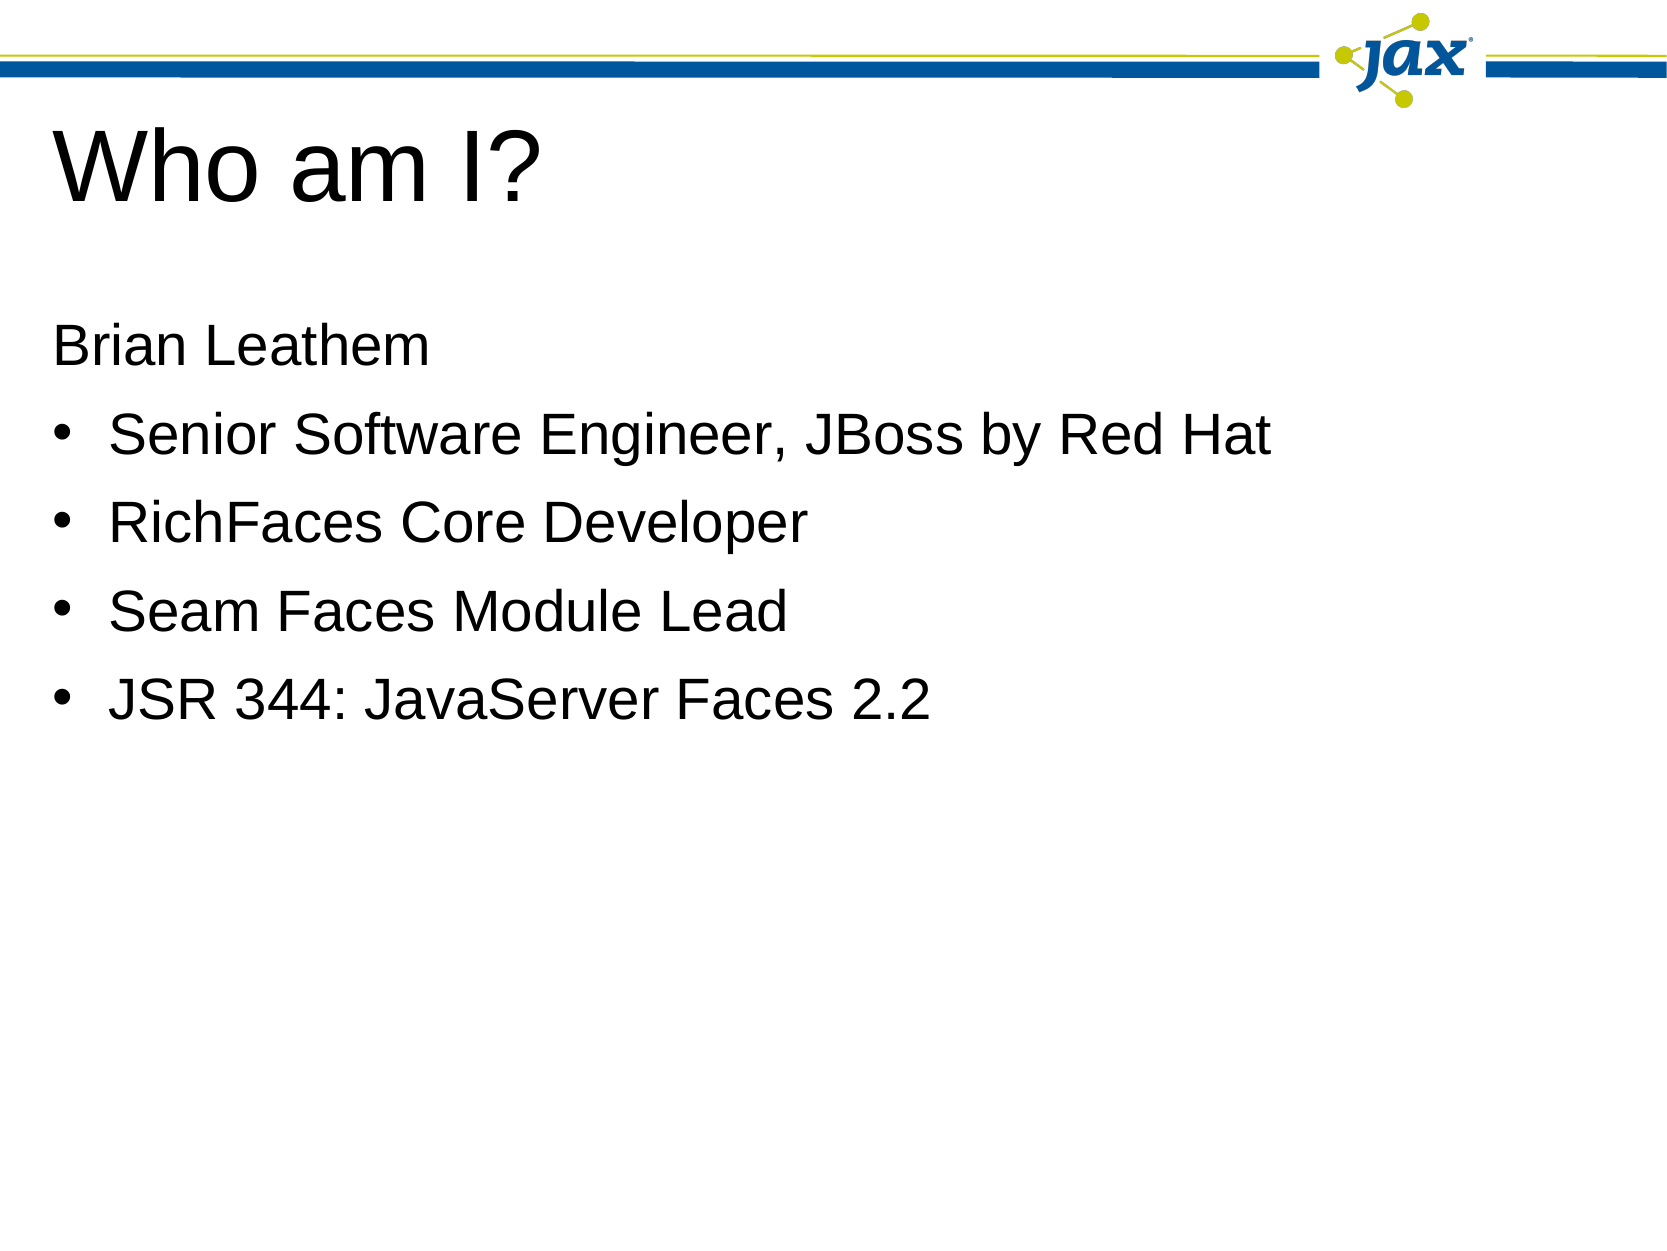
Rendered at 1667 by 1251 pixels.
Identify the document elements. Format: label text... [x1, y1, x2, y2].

picture [1335, 13, 1473, 91]
title Who am I? [37, 91, 1651, 230]
list Brian Leathem Senior Software Engineer, JBoss by Red Hat RichFaces Core Developer Seam Faces Module Lead JSR 344: JavaServer Faces 2.2 [37, 300, 1613, 1126]
